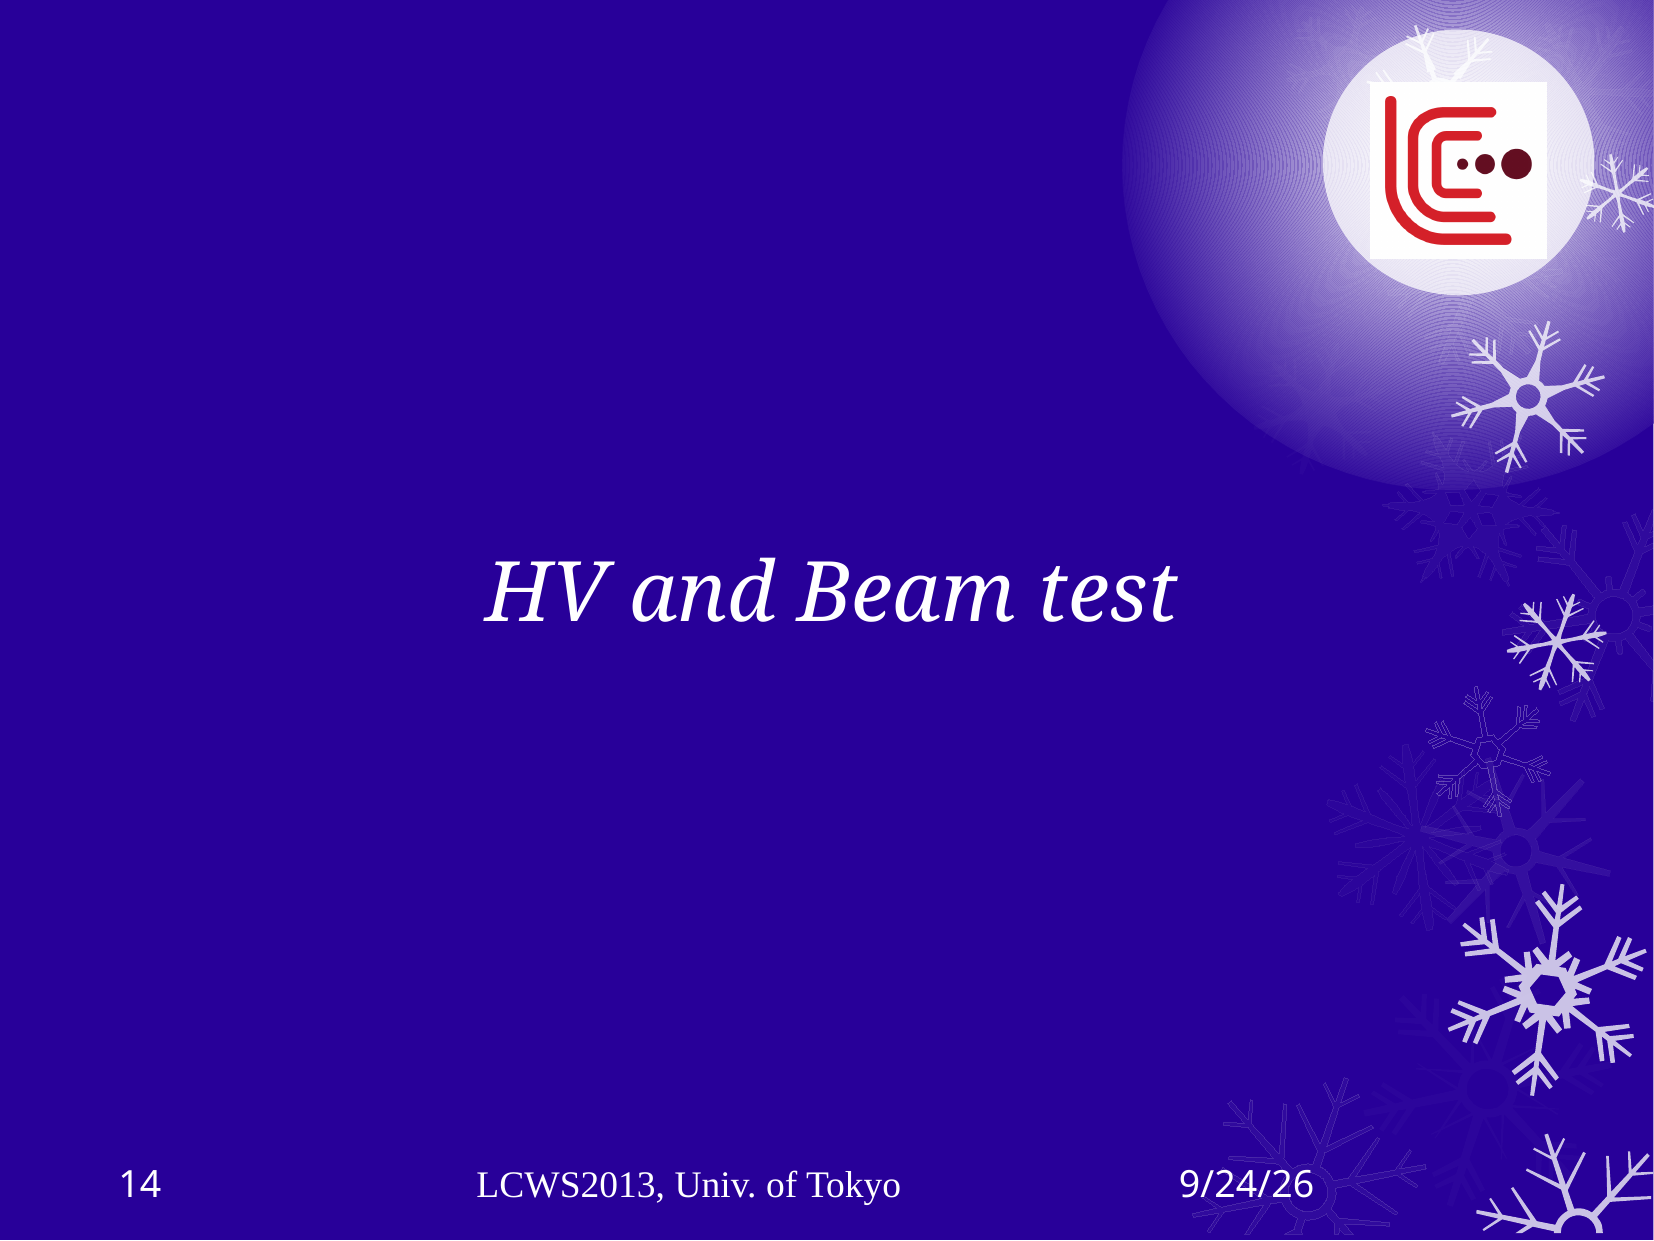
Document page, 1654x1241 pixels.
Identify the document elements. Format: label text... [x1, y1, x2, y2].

subtitle HV and Beam test [188, 70, 1476, 1109]
picture [1476, 82, 1547, 259]
